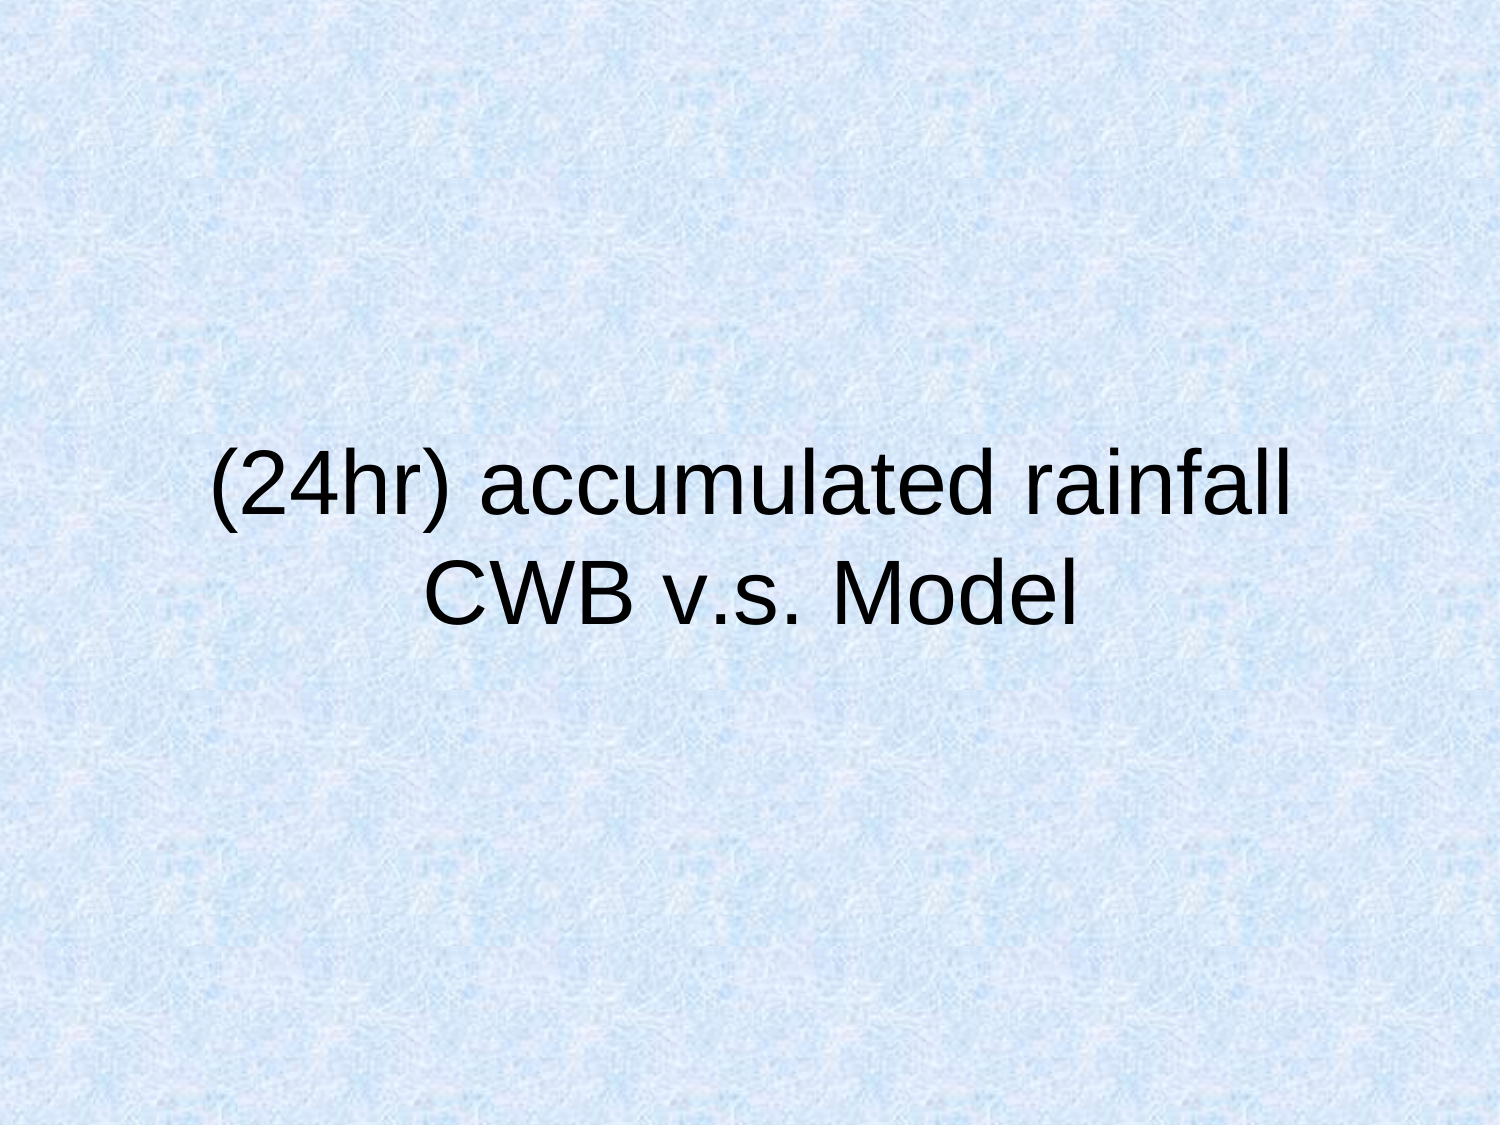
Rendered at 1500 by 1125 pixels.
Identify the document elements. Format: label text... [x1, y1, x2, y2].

title (24hr) accumulated rainfall CWB v.s. Model [76, 350, 1427, 717]
picture [0, 0, 1500, 1125]
